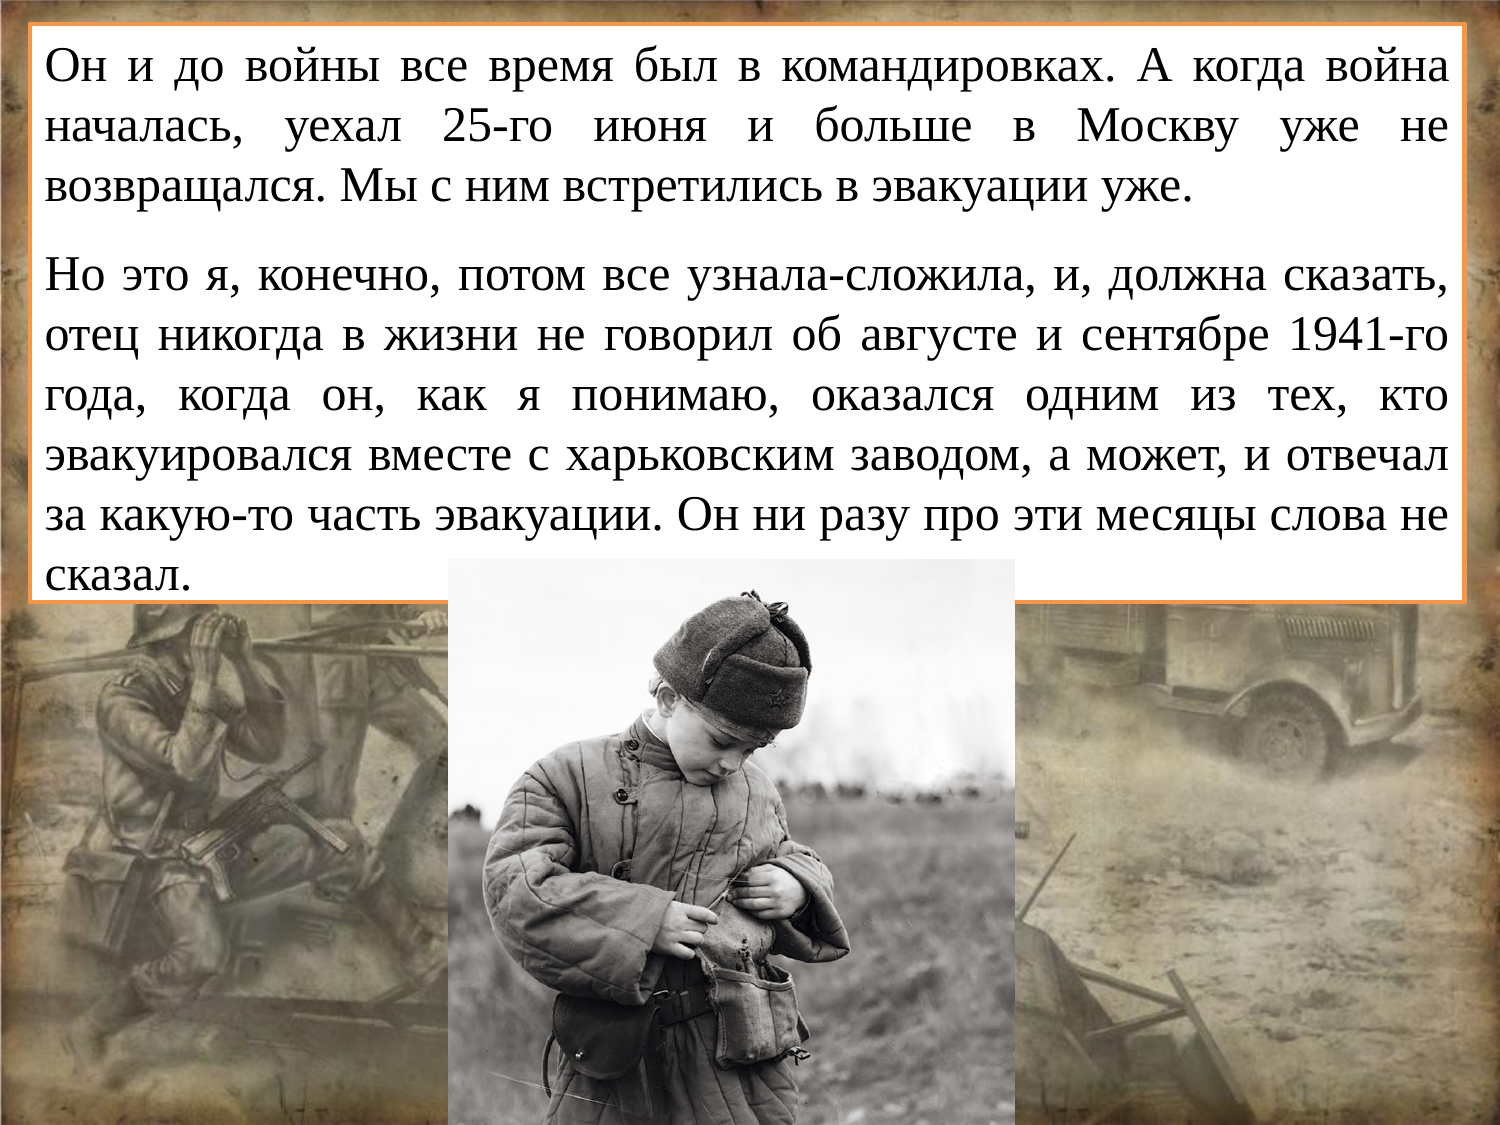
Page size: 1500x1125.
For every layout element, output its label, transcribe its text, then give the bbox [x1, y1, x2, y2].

list Он и до войны все время был в командировках. А когда война началась, уехал 25-го июня и больше в Москву уже не возвращался. Мы с ним встретились в эвакуации уже. Но это я, конечно, потом все узнала-сложила, и, должна сказать, отец никогда в жизни не говорил об августе и сентябре 1941-го года, когда он, как я понимаю, оказался одним из тех, кто эвакуировался вместе с харьковским заводом, а может, и отвечал за какую-то часть эвакуации. Он ни разу про эти месяцы слова не сказал. [29, 23, 1465, 603]
picture [0, 0, 1500, 1125]
